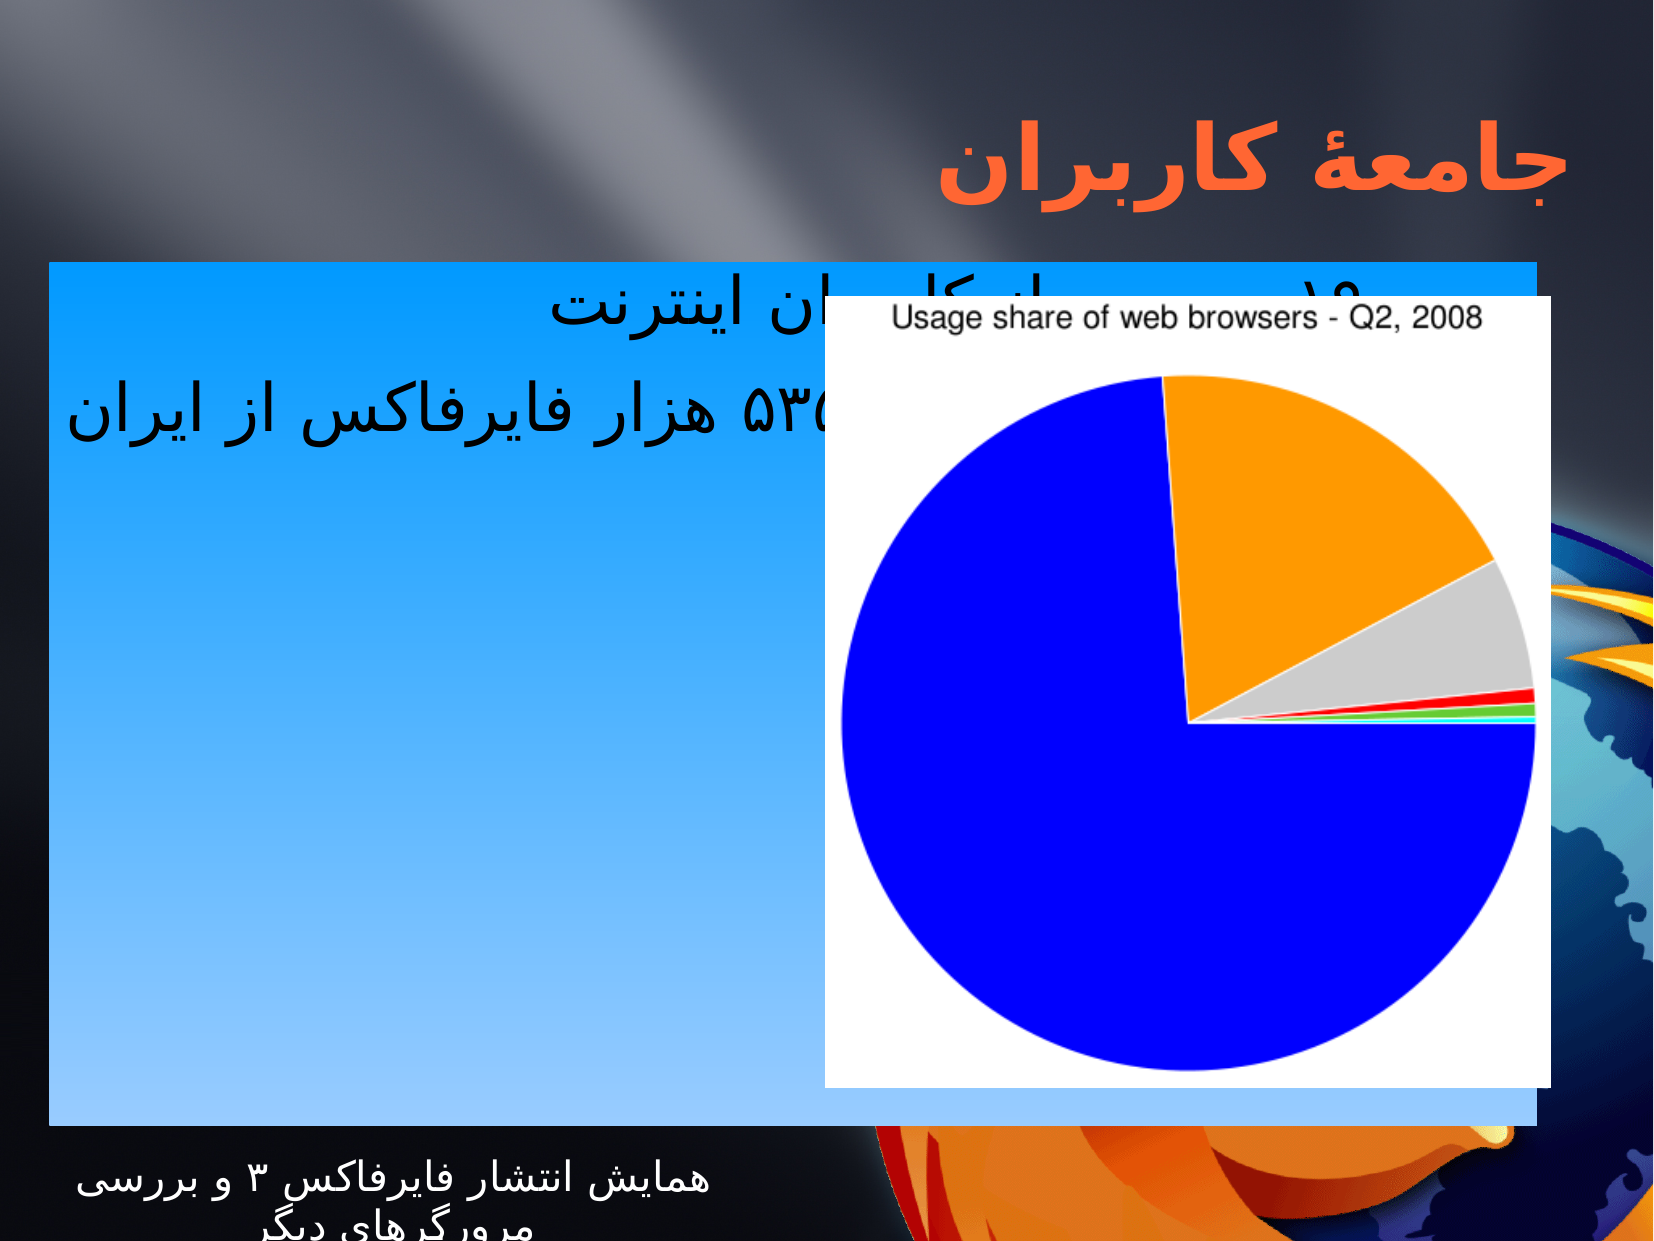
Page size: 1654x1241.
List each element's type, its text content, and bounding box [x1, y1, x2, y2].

picture [521, 1231, 528, 1237]
picture [0, 0, 1654, 1241]
list سهم ۱۹ درصدی از کاربران اینترنت رتبهٔ ۱۲ام ایران و دانلود ۵۳۵ هزار فایرفاکس از ایران [49, 262, 776, 1126]
title جامعهٔ کاربران [149, 55, 1575, 263]
